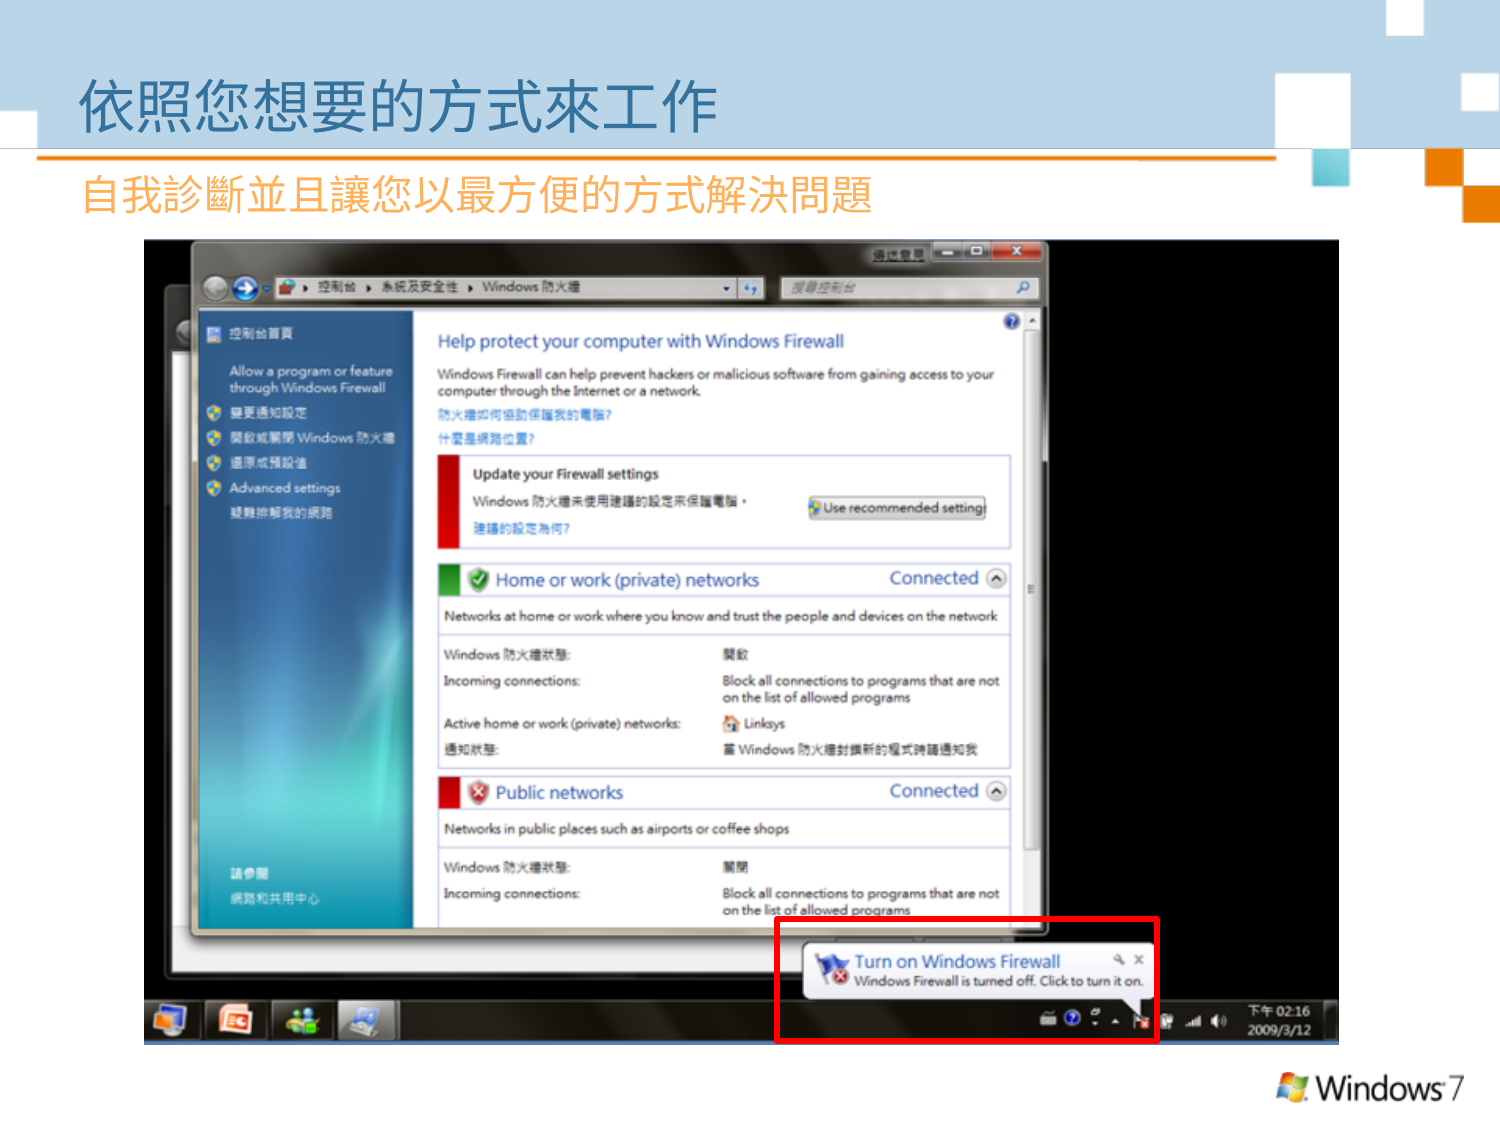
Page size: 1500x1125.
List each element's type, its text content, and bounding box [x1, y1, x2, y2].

title 依照您想要的方式來工作 [62, 62, 1413, 150]
text_box 自我診斷並且讓您以最方便的方式解決問題 [64, 160, 1479, 227]
picture [144, 239, 1339, 1045]
